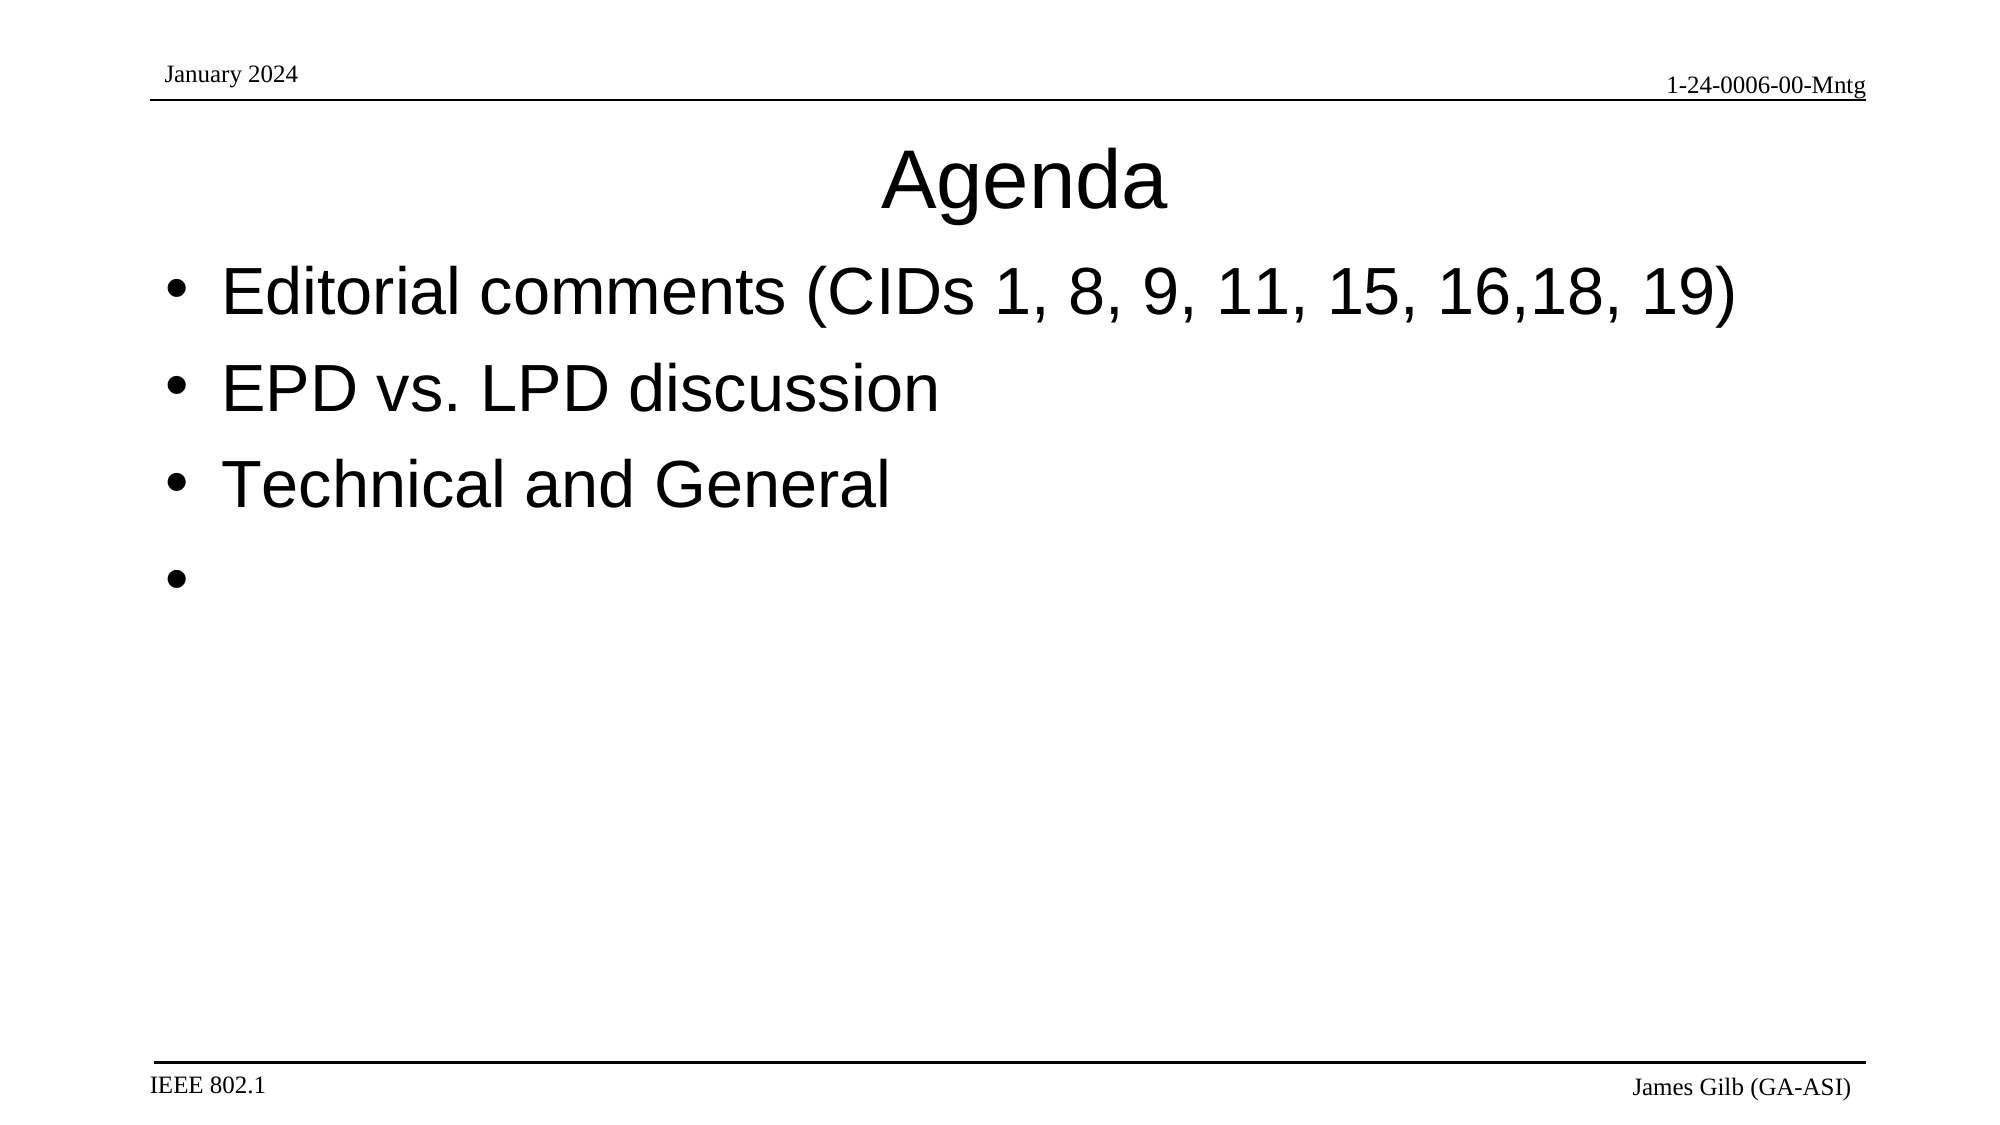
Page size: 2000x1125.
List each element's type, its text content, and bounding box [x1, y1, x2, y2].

list Editorial comments (CIDs 1, 8, 9, 11, 15, 16,18, 19) EPD vs. LPD discussion Technical and General [149, 239, 1900, 1051]
title Agenda [149, 112, 1900, 238]
